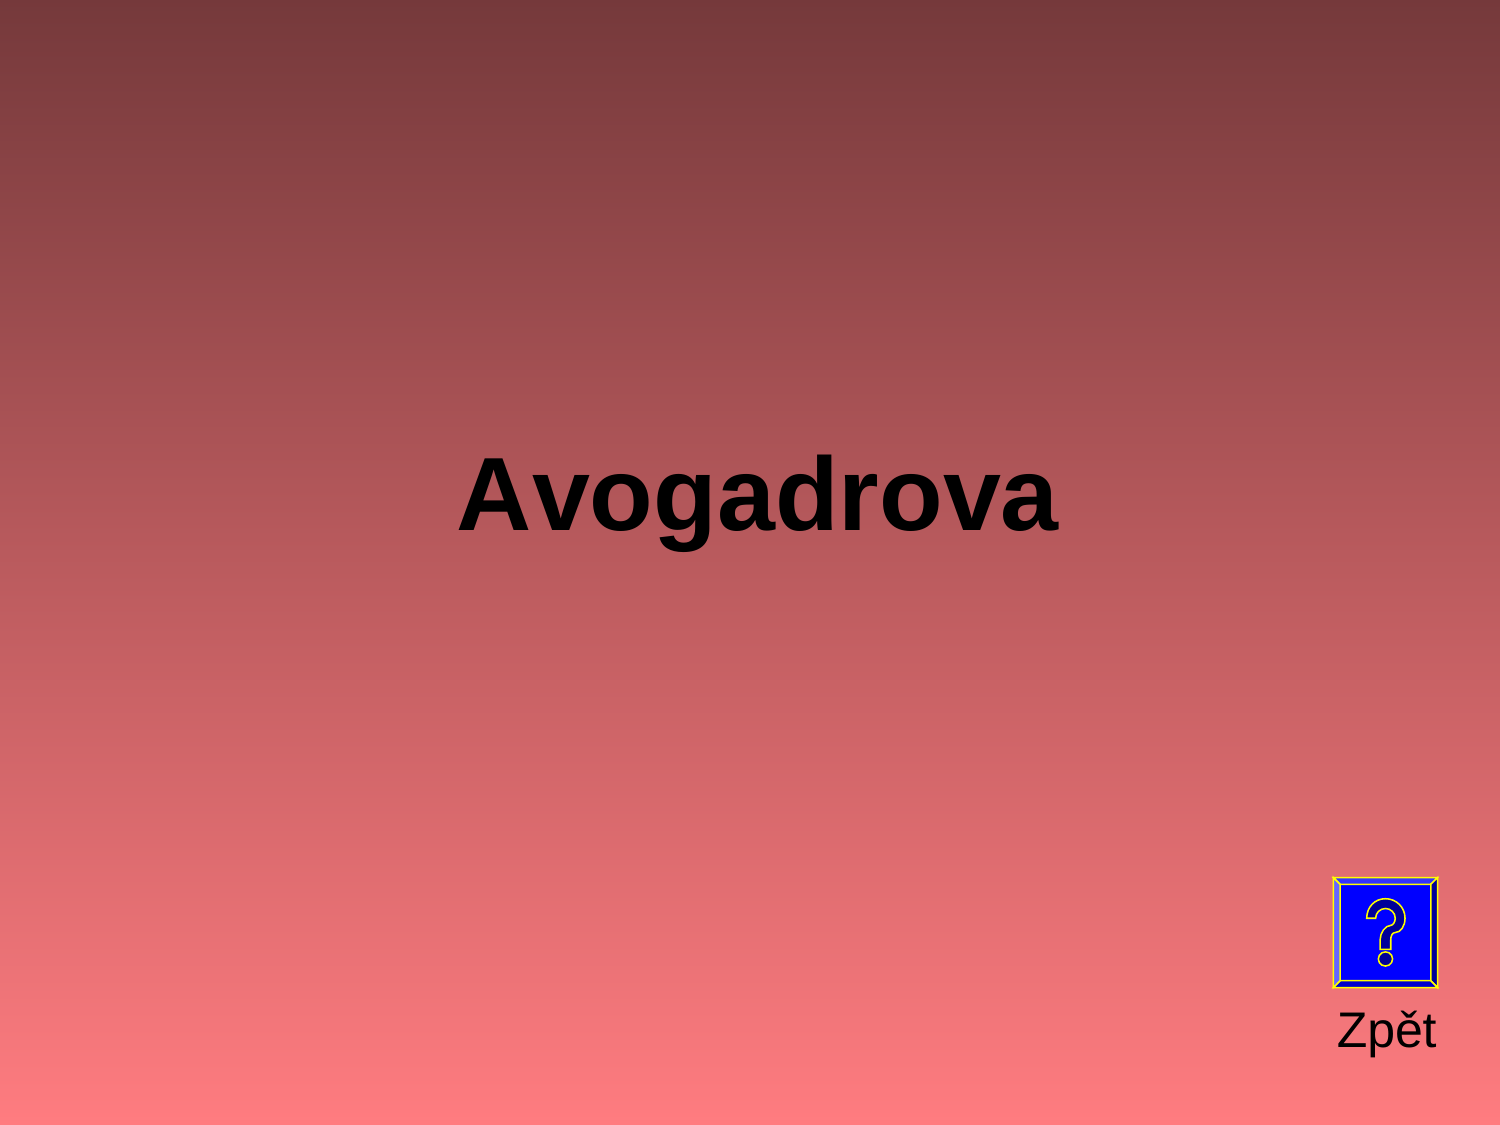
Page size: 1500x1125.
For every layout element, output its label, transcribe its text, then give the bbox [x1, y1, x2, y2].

text_box Avogadrova [183, 418, 1334, 560]
text_box [1334, 877, 1438, 988]
text_box Zpět [1274, 990, 1500, 1066]
